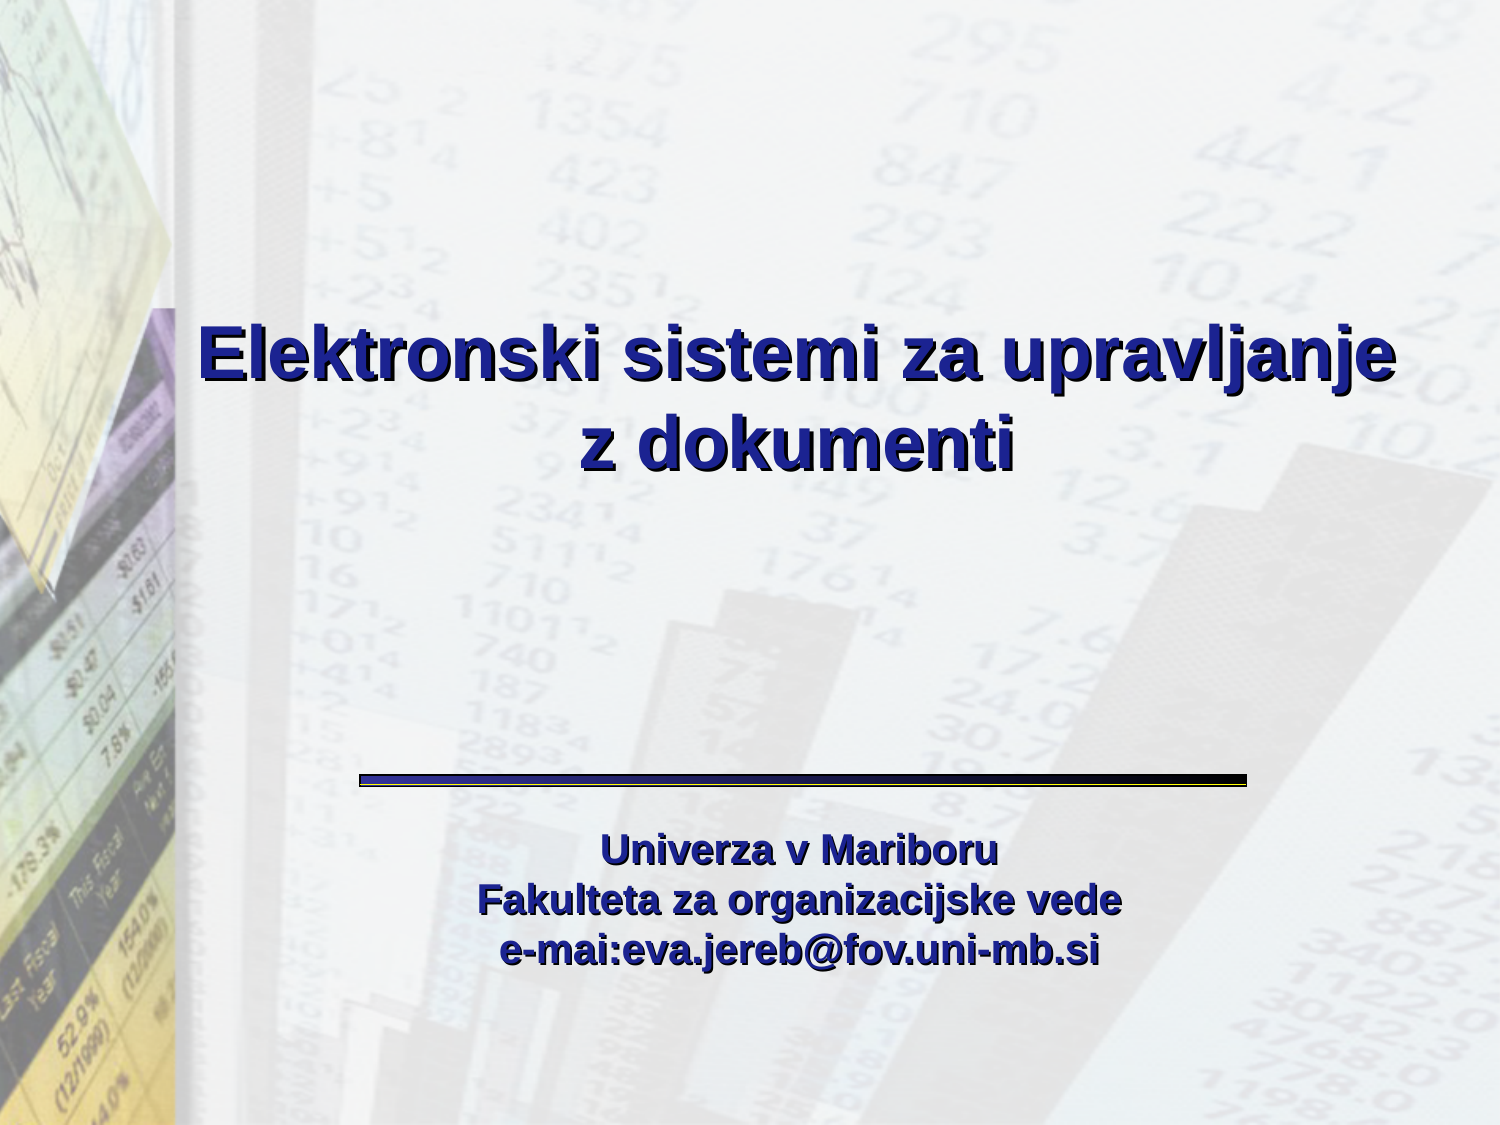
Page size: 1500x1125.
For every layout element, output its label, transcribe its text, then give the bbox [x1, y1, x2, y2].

title Elektronski sistemi za upravljanje z dokumenti [159, 295, 1435, 492]
picture [0, 0, 1500, 1125]
subtitle Univerza v Mariboru Fakulteta za organizacijske vede e-mai:eva.jereb@fov.uni-mb.si [274, 814, 1325, 980]
